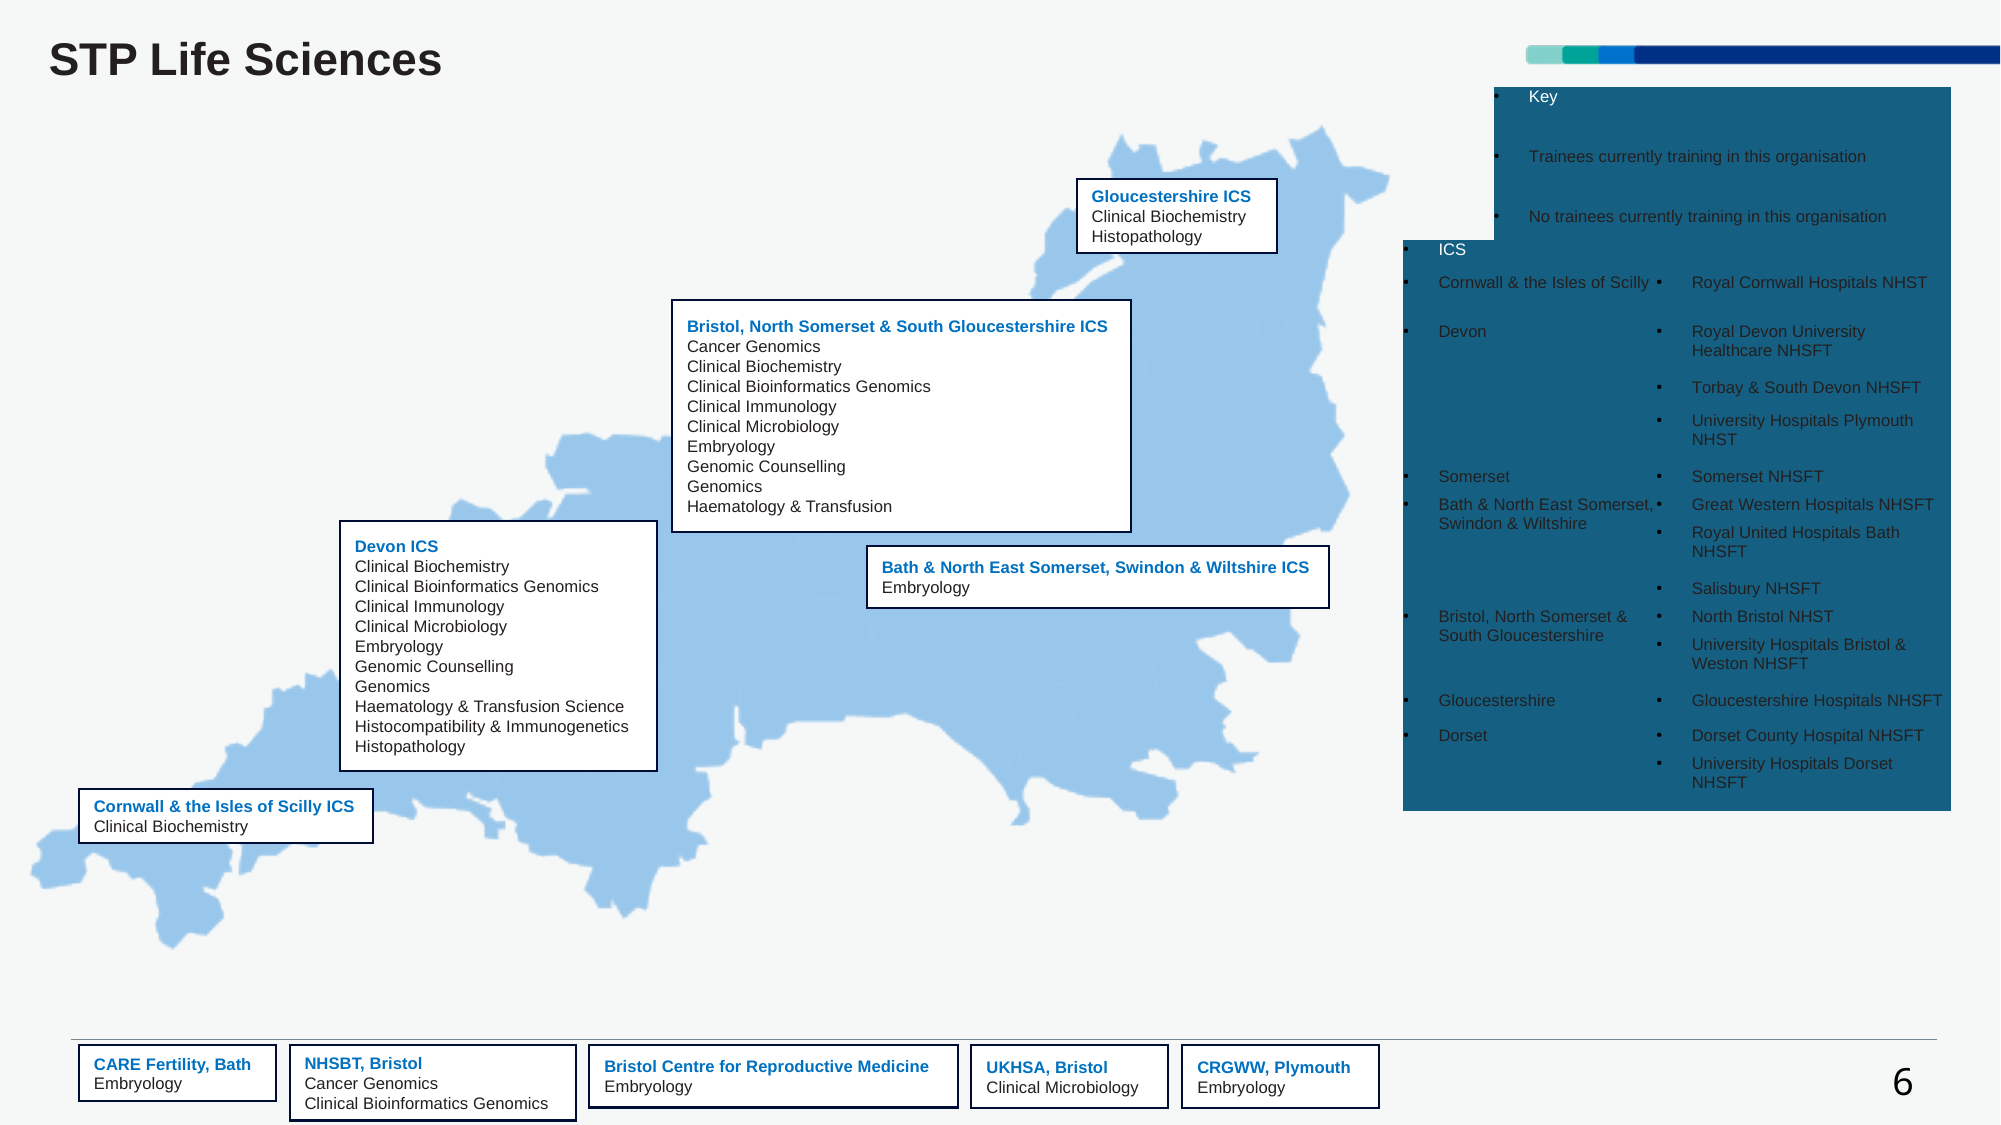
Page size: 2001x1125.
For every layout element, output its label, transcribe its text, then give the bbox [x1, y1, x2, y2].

text_box UKHSA, Bristol Clinical Microbiology [971, 1045, 1168, 1108]
table_cell Royal Devon University Healthcare NHSFT [1656, 323, 1951, 379]
table_cell Dorset County Hospital NHSFT [1656, 726, 1951, 754]
table_cell University Hospitals Plymouth NHST [1656, 411, 1951, 467]
table_cell North Bristol NHST [1656, 608, 1951, 636]
table_cell Royal Cornwall Hospitals NHST [1656, 273, 1951, 323]
table_header Key [1494, 87, 1893, 147]
table_cell Torbay & South Devon NHSFT [1656, 379, 1951, 411]
table_cell University Hospitals Dorset NHSFT [1656, 754, 1951, 811]
table_cell Royal United Hospitals Bath NHSFT [1656, 523, 1951, 579]
text_box Devon ICS Clinical Biochemistry Clinical Bioinformatics Genomics Clinical Immunology Clinical Microbiology Embryology Genomic Counselling Genomics Haematology & Transfusion Science Histocompatibility & Immunogenetics Histopathology [340, 521, 657, 771]
text_box Bristol, North Somerset & South Gloucestershire ICS Cancer Genomics Clinical Biochemistry Clinical Bioinformatics Genomics Clinical Immunology Clinical Microbiology Embryology Genomic Counselling Genomics Haematology & Transfusion [672, 300, 1131, 532]
table_cell Dorset [1403, 726, 1656, 811]
table_cell University Hospitals Bristol & Weston NHSFT [1656, 636, 1951, 692]
table_cell Devon [1403, 323, 1656, 467]
table_cell [1893, 147, 1951, 207]
table_cell No trainees currently training in this organisation [1494, 207, 1893, 267]
table_cell Great Western Hospitals NHSFT [1656, 495, 1951, 523]
text_box Bath & North East Somerset, Swindon & Wiltshire ICS Embryology [867, 546, 1329, 608]
text_box Cornwall & the Isles of Scilly ICS Clinical Biochemistry [79, 789, 373, 843]
table_header Organisation [1656, 267, 1951, 273]
table_cell Somerset NHSFT [1656, 467, 1951, 495]
text_box Gloucestershire ICS Clinical Biochemistry Histopathology [1077, 179, 1277, 253]
table_cell Somerset [1403, 467, 1656, 495]
table_cell Salisbury NHSFT [1656, 579, 1951, 608]
table_cell Bath & North East Somerset, Swindon & Wiltshire [1403, 495, 1656, 608]
table_cell Gloucestershire Hospitals NHSFT [1656, 692, 1951, 726]
table_cell [1893, 207, 1951, 267]
table_cell Cornwall & the Isles of Scilly [1403, 273, 1656, 323]
text_box Bristol Centre for Reproductive Medicine Embryology [589, 1045, 958, 1108]
table_cell Bristol, North Somerset & South Gloucestershire [1403, 608, 1656, 692]
text_box CARE Fertility, Bath Embryology [79, 1045, 276, 1101]
table_header ICS [1403, 240, 1656, 273]
text_box STP Life Sciences [33, 22, 739, 93]
table_cell Trainees currently training in this organisation [1494, 147, 1893, 207]
table_header [1893, 87, 1951, 147]
text_box CRGWW, Plymouth Embryology [1182, 1045, 1379, 1108]
picture [21, 117, 1404, 976]
text_box NHSBT, Bristol Cancer Genomics Clinical Bioinformatics Genomics [290, 1045, 576, 1121]
table_cell Gloucestershire [1403, 692, 1656, 726]
